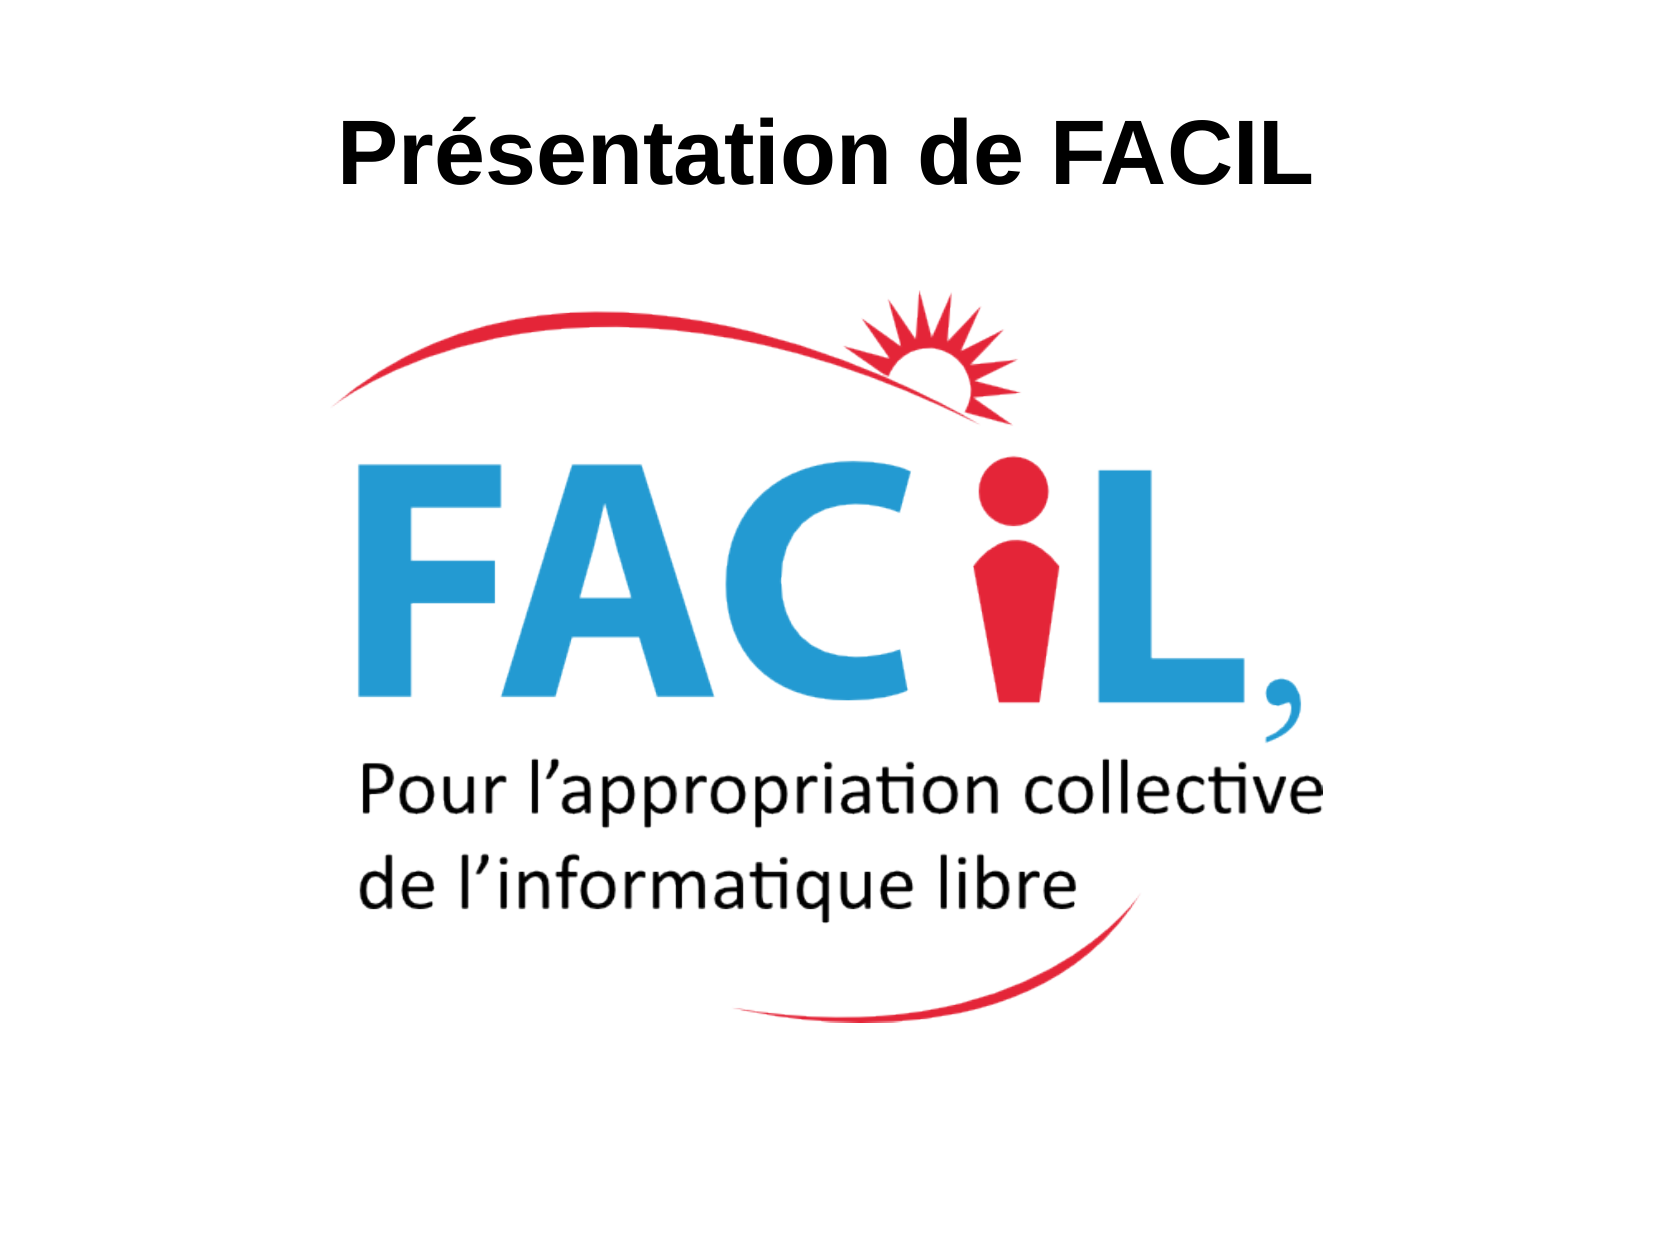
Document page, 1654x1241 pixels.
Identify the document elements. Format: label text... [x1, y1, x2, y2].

title Présentation de FACIL [82, 49, 1571, 257]
picture [330, 290, 1323, 1023]
